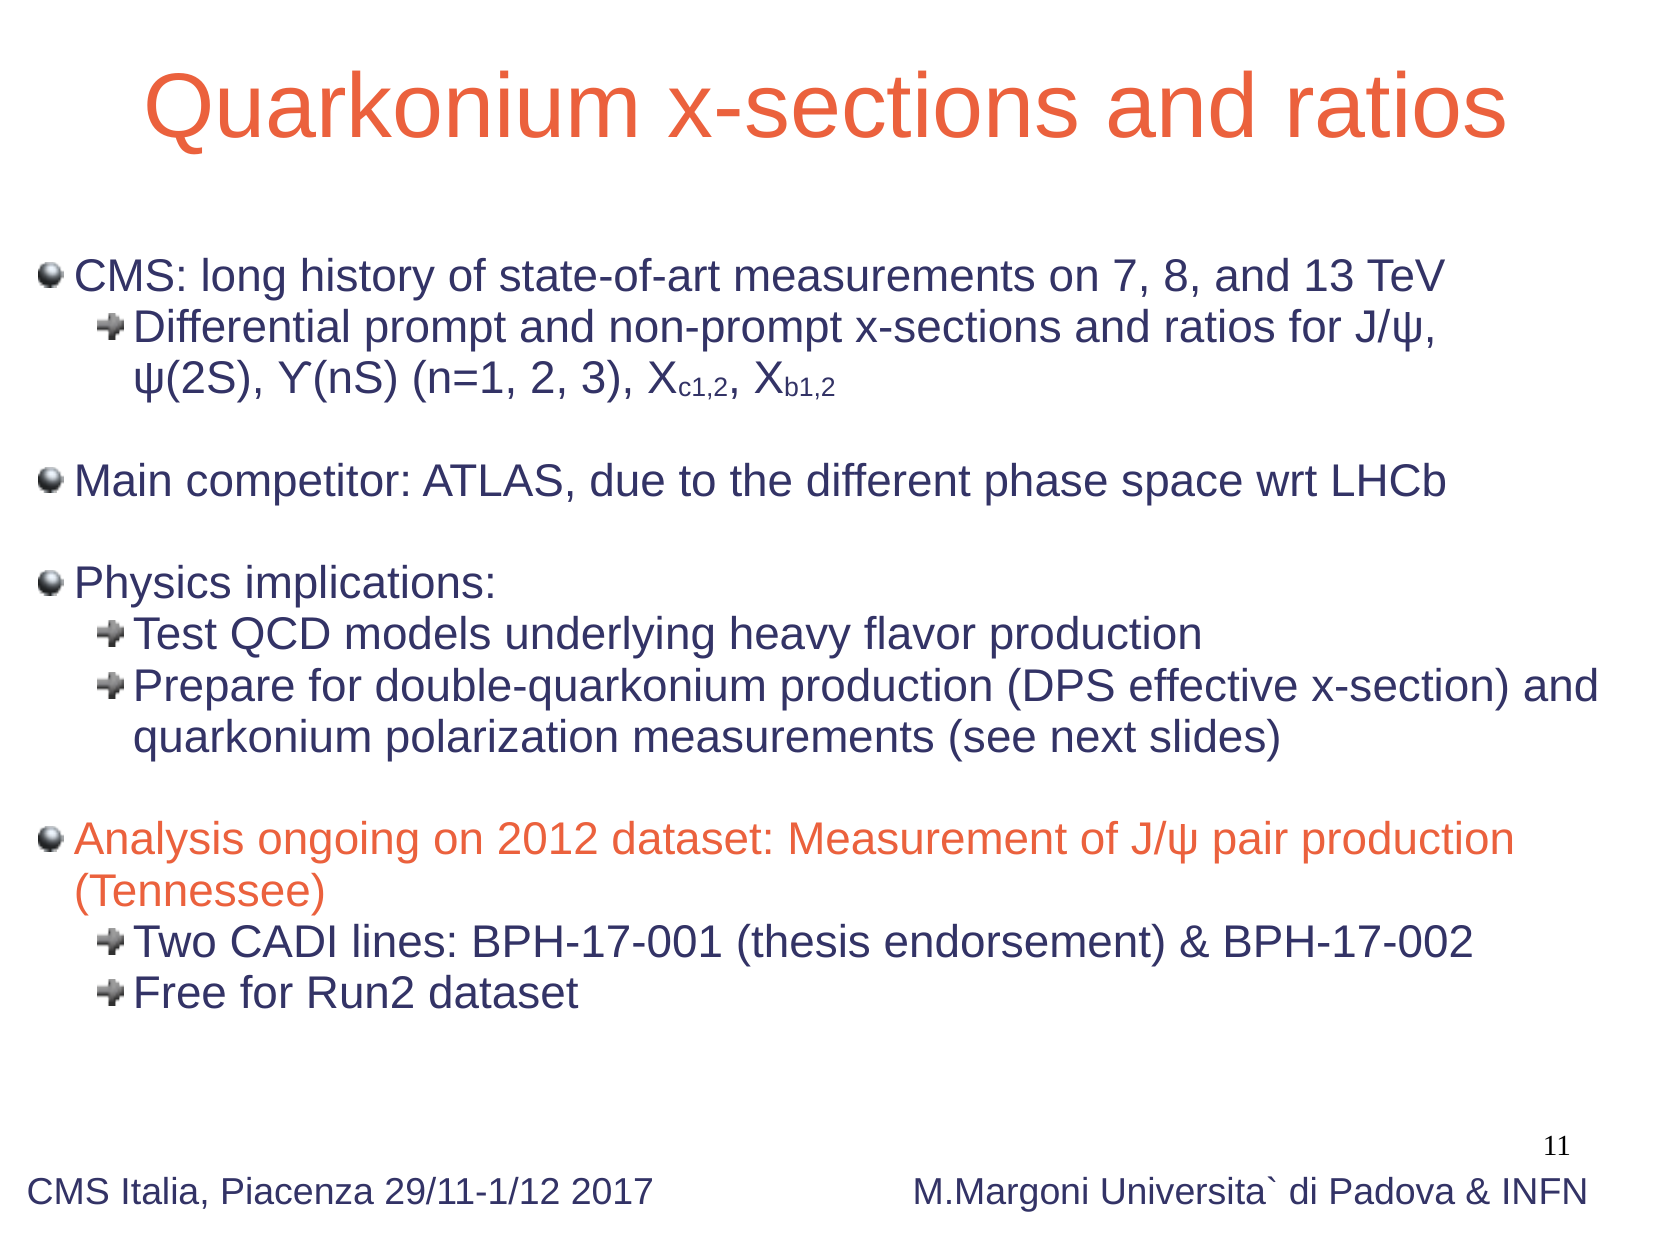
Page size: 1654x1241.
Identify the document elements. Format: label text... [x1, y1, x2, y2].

text_box CMS: long history of state-of-art measurements on 7, 8, and 13 TeV Differential prompt and non-prompt x-sections and ratios for J/ψ, ψ(2S), ϒ(nS) (n=1, 2, 3), Χc1,2, Χb1,2 Main competitor: ATLAS, due to the different phase space wrt LHCb Physics implications: Test QCD models underlying heavy flavor production Prepare for double-quarkonium production (DPS effective x-section) and quarkonium polarization measurements (see next slides) Analysis ongoing on 2012 dataset: Measurement of J/ψ pair production (Tennessee) Two CADI lines: BPH-17-001 (thesis endorsement) & BPH-17-002 Free for Run2 dataset [23, 242, 1642, 1159]
title Quarkonium x-sections and ratios [82, 2, 1571, 210]
text_box CMS Italia, Piacenza 29/11-1/12 2017 M.Margoni Universita` di Padova & INFN [11, 1163, 1642, 1221]
